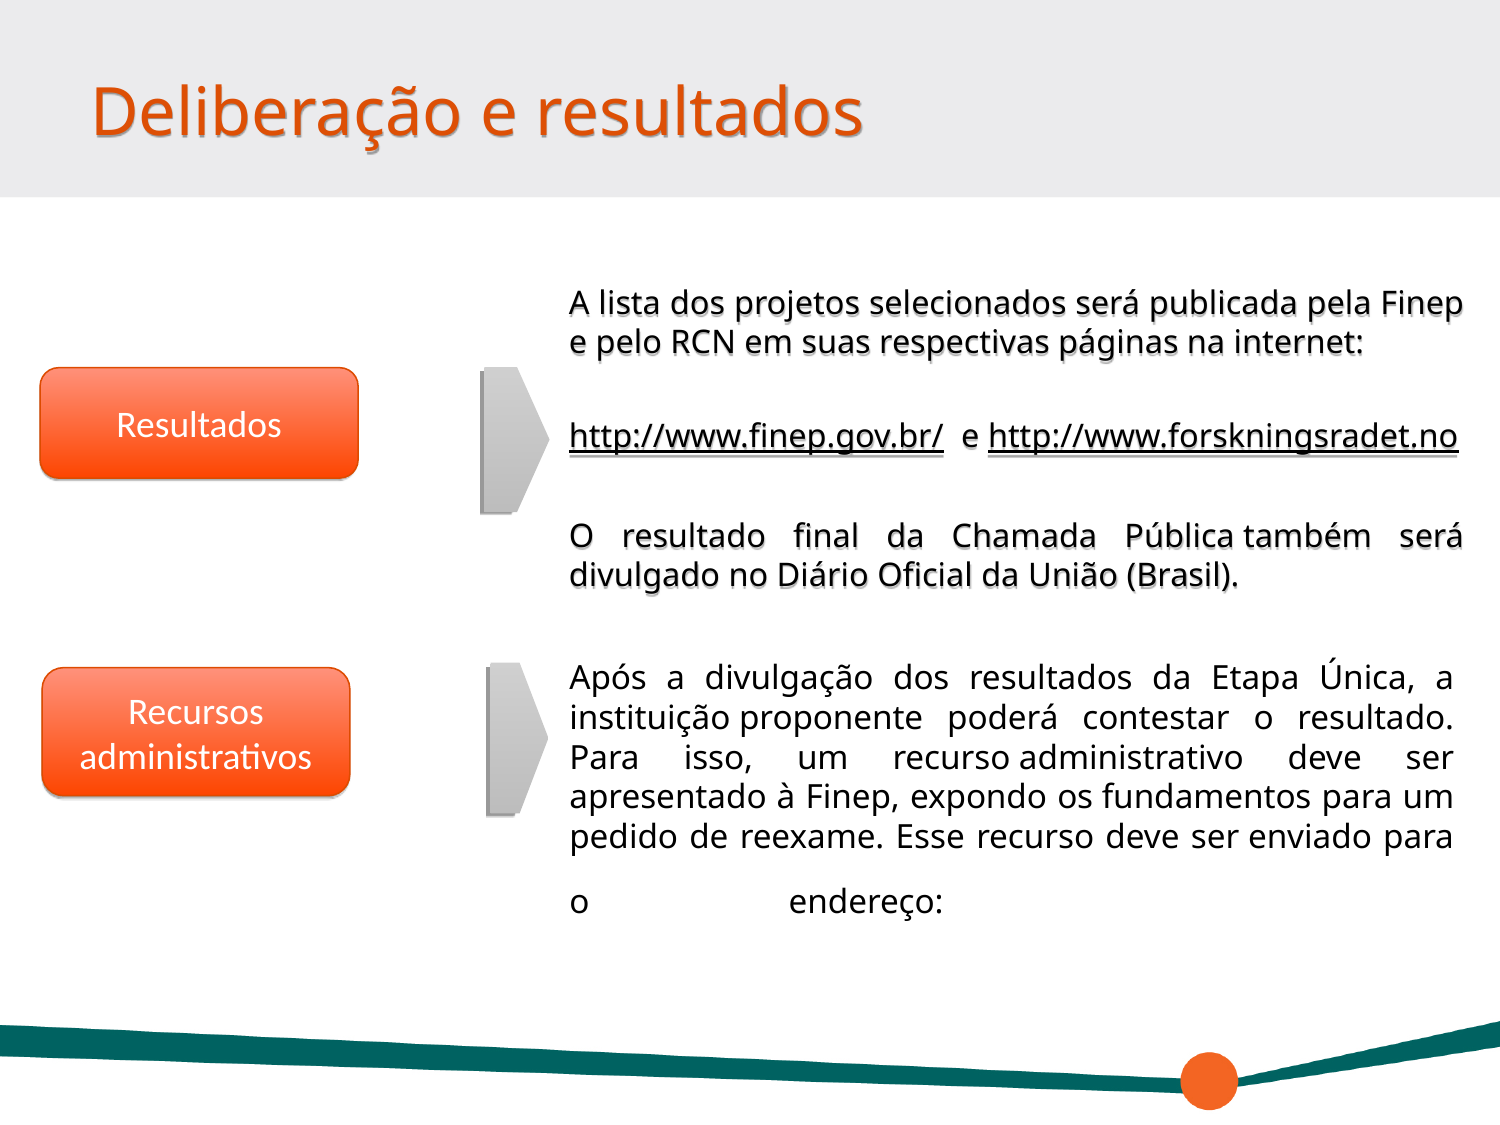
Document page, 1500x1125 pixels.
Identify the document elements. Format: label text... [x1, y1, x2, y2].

text_box Recursos administrativos [42, 667, 350, 796]
title Deliberação e resultados [75, 45, 1426, 173]
text_box Resultados [40, 367, 359, 479]
list A lista dos projetos selecionados será publicada pela Finep e pelo RCN em suas respectivas páginas na internet: http://www.finep.gov.br/ e http://www.forskningsradet.no O resultado final da Chamada Pública também será divulgado no Diário Oficial da União (Brasil). [554, 274, 1481, 612]
text_box Após a divulgação dos resultados da Etapa Única, a instituição proponente poderá contestar o resultado. Para isso, um recurso administrativo deve ser apresentado à Finep, expondo os fundamentos para um pedido de reexame. Esse recurso deve ser enviado para o endereço:edital_finep_rcn@finep.gov.brra adicionar texto [554, 646, 1481, 1005]
text_box [490, 662, 549, 814]
text_box [484, 367, 550, 513]
